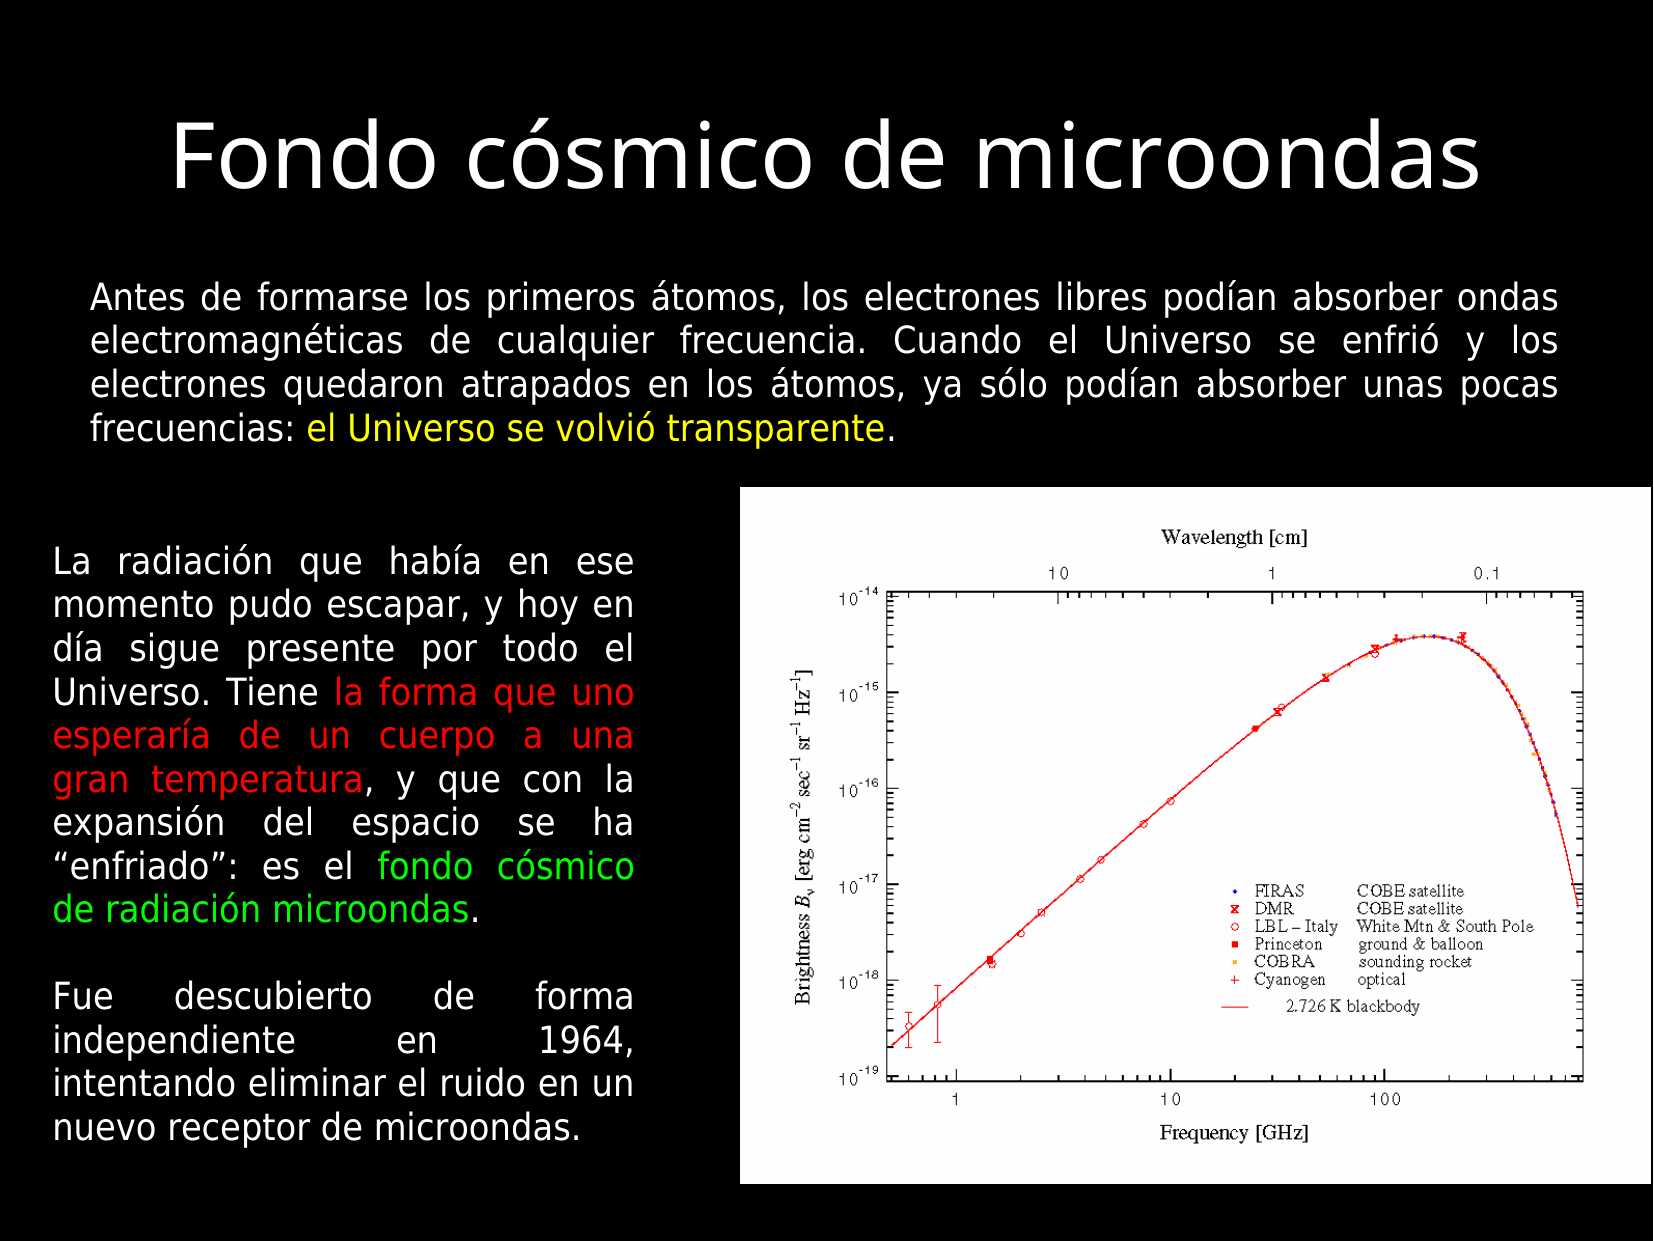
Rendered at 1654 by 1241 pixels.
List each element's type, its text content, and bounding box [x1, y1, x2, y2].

text_box Antes de formarse los primeros átomos, los electrones libres podían absorber ondas electromagnéticas de cualquier frecuencia. Cuando el Universo se enfrió y los electrones quedaron atrapados en los átomos, ya sólo podían absorber unas pocas frecuencias: el Universo se volvió transparente. [75, 268, 1576, 458]
title Fondo cósmico de microondas [82, 56, 1571, 250]
picture [740, 487, 1651, 1184]
text_box La radiación que había en ese momento pudo escapar, y hoy en día sigue presente por todo el Universo. Tiene la forma que uno esperaría de un cuerpo a una gran temperatura, y que con la expansión del espacio se ha “enfriado”: es el fondo cósmico de radiación microondas. Fue descubierto de forma independiente en 1964, intentando eliminar el ruido en un nuevo receptor de microondas. [37, 532, 651, 1187]
